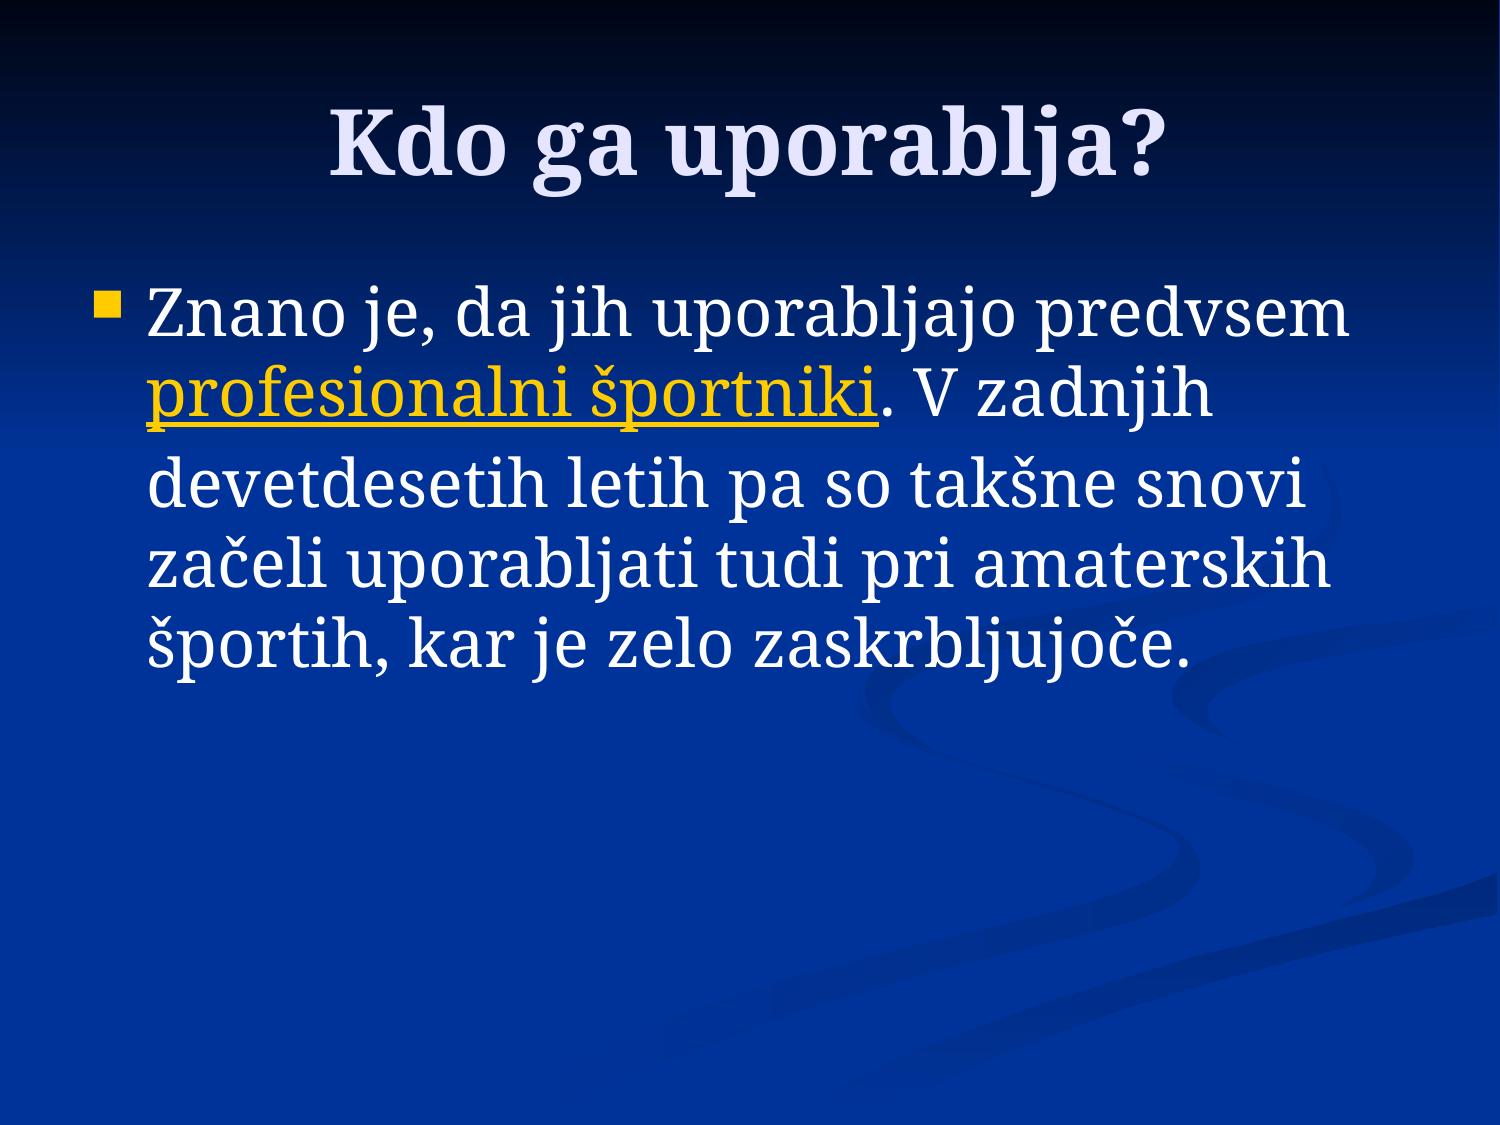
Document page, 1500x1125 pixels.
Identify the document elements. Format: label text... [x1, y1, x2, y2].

list Znano je, da jih uporabljajo predvsem profesionalni športniki. V zadnjih devetdesetih letih pa so takšne snovi začeli uporabljati tudi pri amaterskih športih, kar je zelo zaskrbljujoče. [75, 262, 1425, 1005]
title Kdo ga uporablja? [75, 45, 1425, 233]
